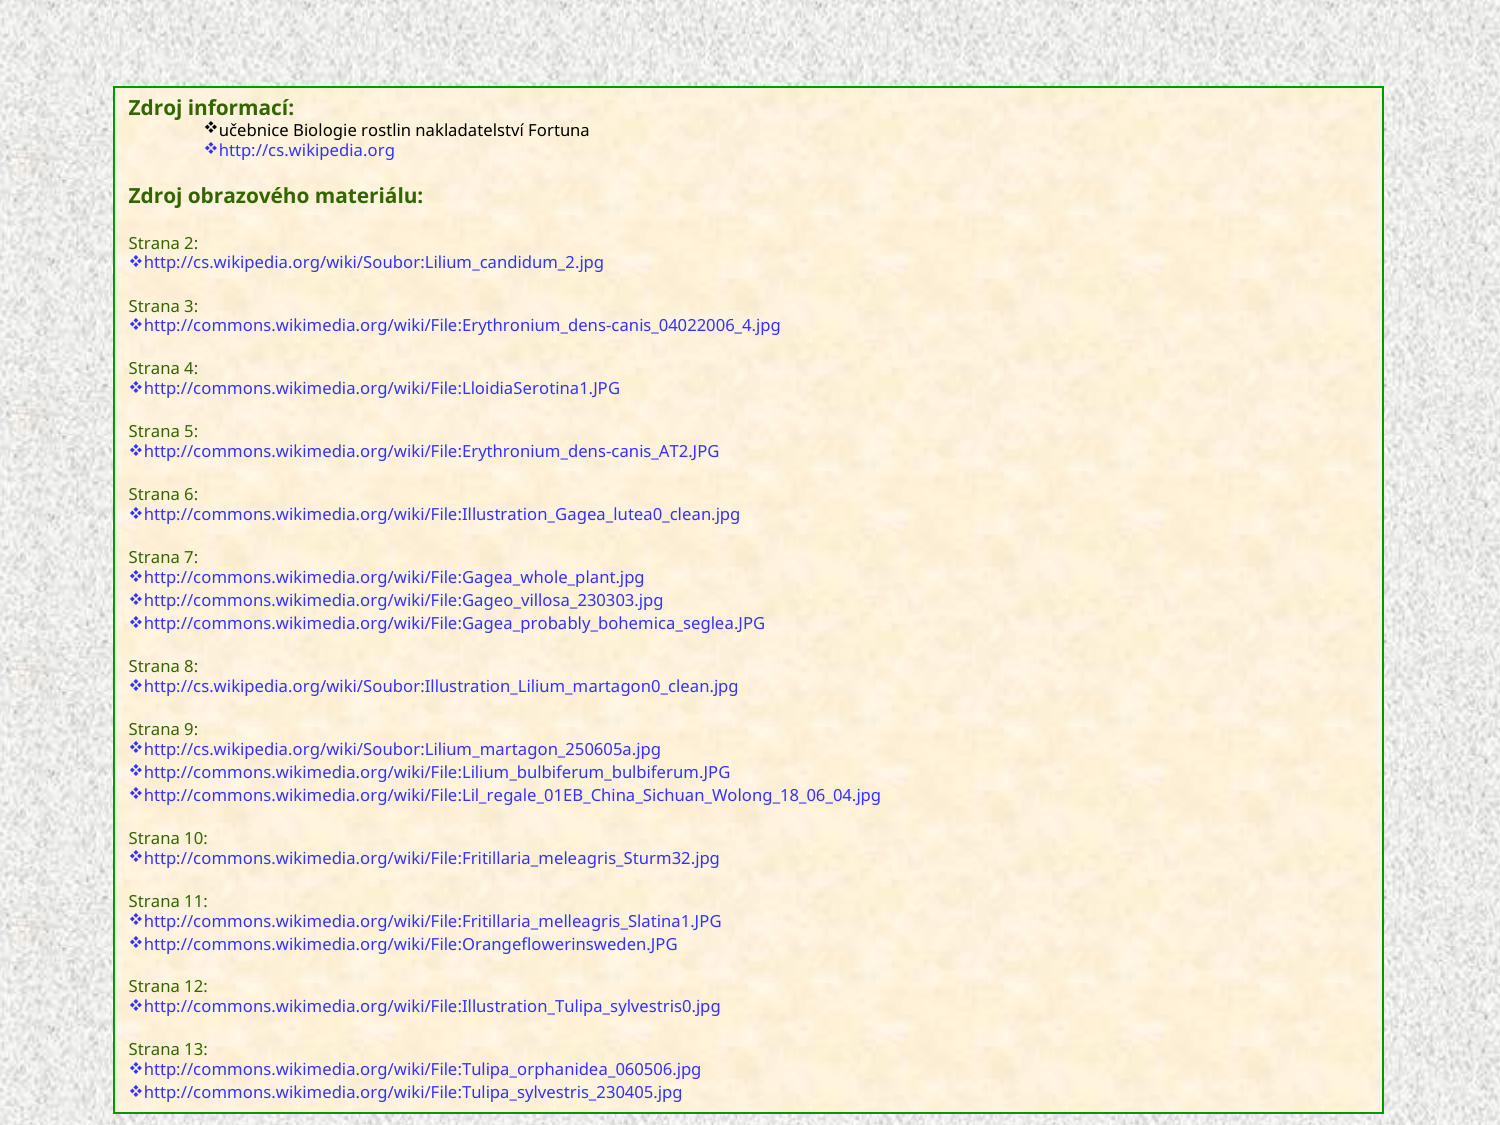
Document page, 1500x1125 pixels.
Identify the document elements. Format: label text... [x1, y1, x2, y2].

text_box Zdroj informací: učebnice Biologie rostlin nakladatelství Fortuna http://cs.wikipedia.org Zdroj obrazového materiálu: Strana 2: http://cs.wikipedia.org/wiki/Soubor:Lilium_candidum_2.jpg Strana 3: http://commons.wikimedia.org/wiki/File:Erythronium_dens-canis_04022006_4.jpg Strana 4: http://commons.wikimedia.org/wiki/File:LloidiaSerotina1.JPG Strana 5: http://commons.wikimedia.org/wiki/File:Erythronium_dens-canis_AT2.JPG Strana 6: http://commons.wikimedia.org/wiki/File:Illustration_Gagea_lutea0_clean.jpg Strana 7: http://commons.wikimedia.org/wiki/File:Gagea_whole_plant.jpg http://commons.wikimedia.org/wiki/File:Gageo_villosa_230303.jpg http://commons.wikimedia.org/wiki/File:Gagea_probably_bohemica_seglea.JPG Strana 8: http://cs.wikipedia.org/wiki/Soubor:Illustration_Lilium_martagon0_clean.jpg Strana 9: http://cs.wikipedia.org/wiki/Soubor:Lilium_martagon_250605a.jpg http://commons.wikimedia.org/wiki/File:Lilium_bulbiferum_bulbiferum.JPG http://commons.wikimedia.org/wiki/File:Lil_regale_01EB_China_Sichuan_Wolong_18_06_04.jpg Strana 10: http://commons.wikimedia.org/wiki/File:Fritillaria_meleagris_Sturm32.jpg Strana 11: http://commons.wikimedia.org/wiki/File:Fritillaria_melleagris_Slatina1.JPG http://commons.wikimedia.org/wiki/File:Orangeflowerinsweden.JPG Strana 12: http://commons.wikimedia.org/wiki/File:Illustration_Tulipa_sylvestris0.jpg Strana 13: http://commons.wikimedia.org/wiki/File:Tulipa_orphanidea_060506.jpg http://commons.wikimedia.org/wiki/File:Tulipa_sylvestris_230405.jpg [113, 86, 1383, 1113]
picture [0, 0, 1500, 1125]
